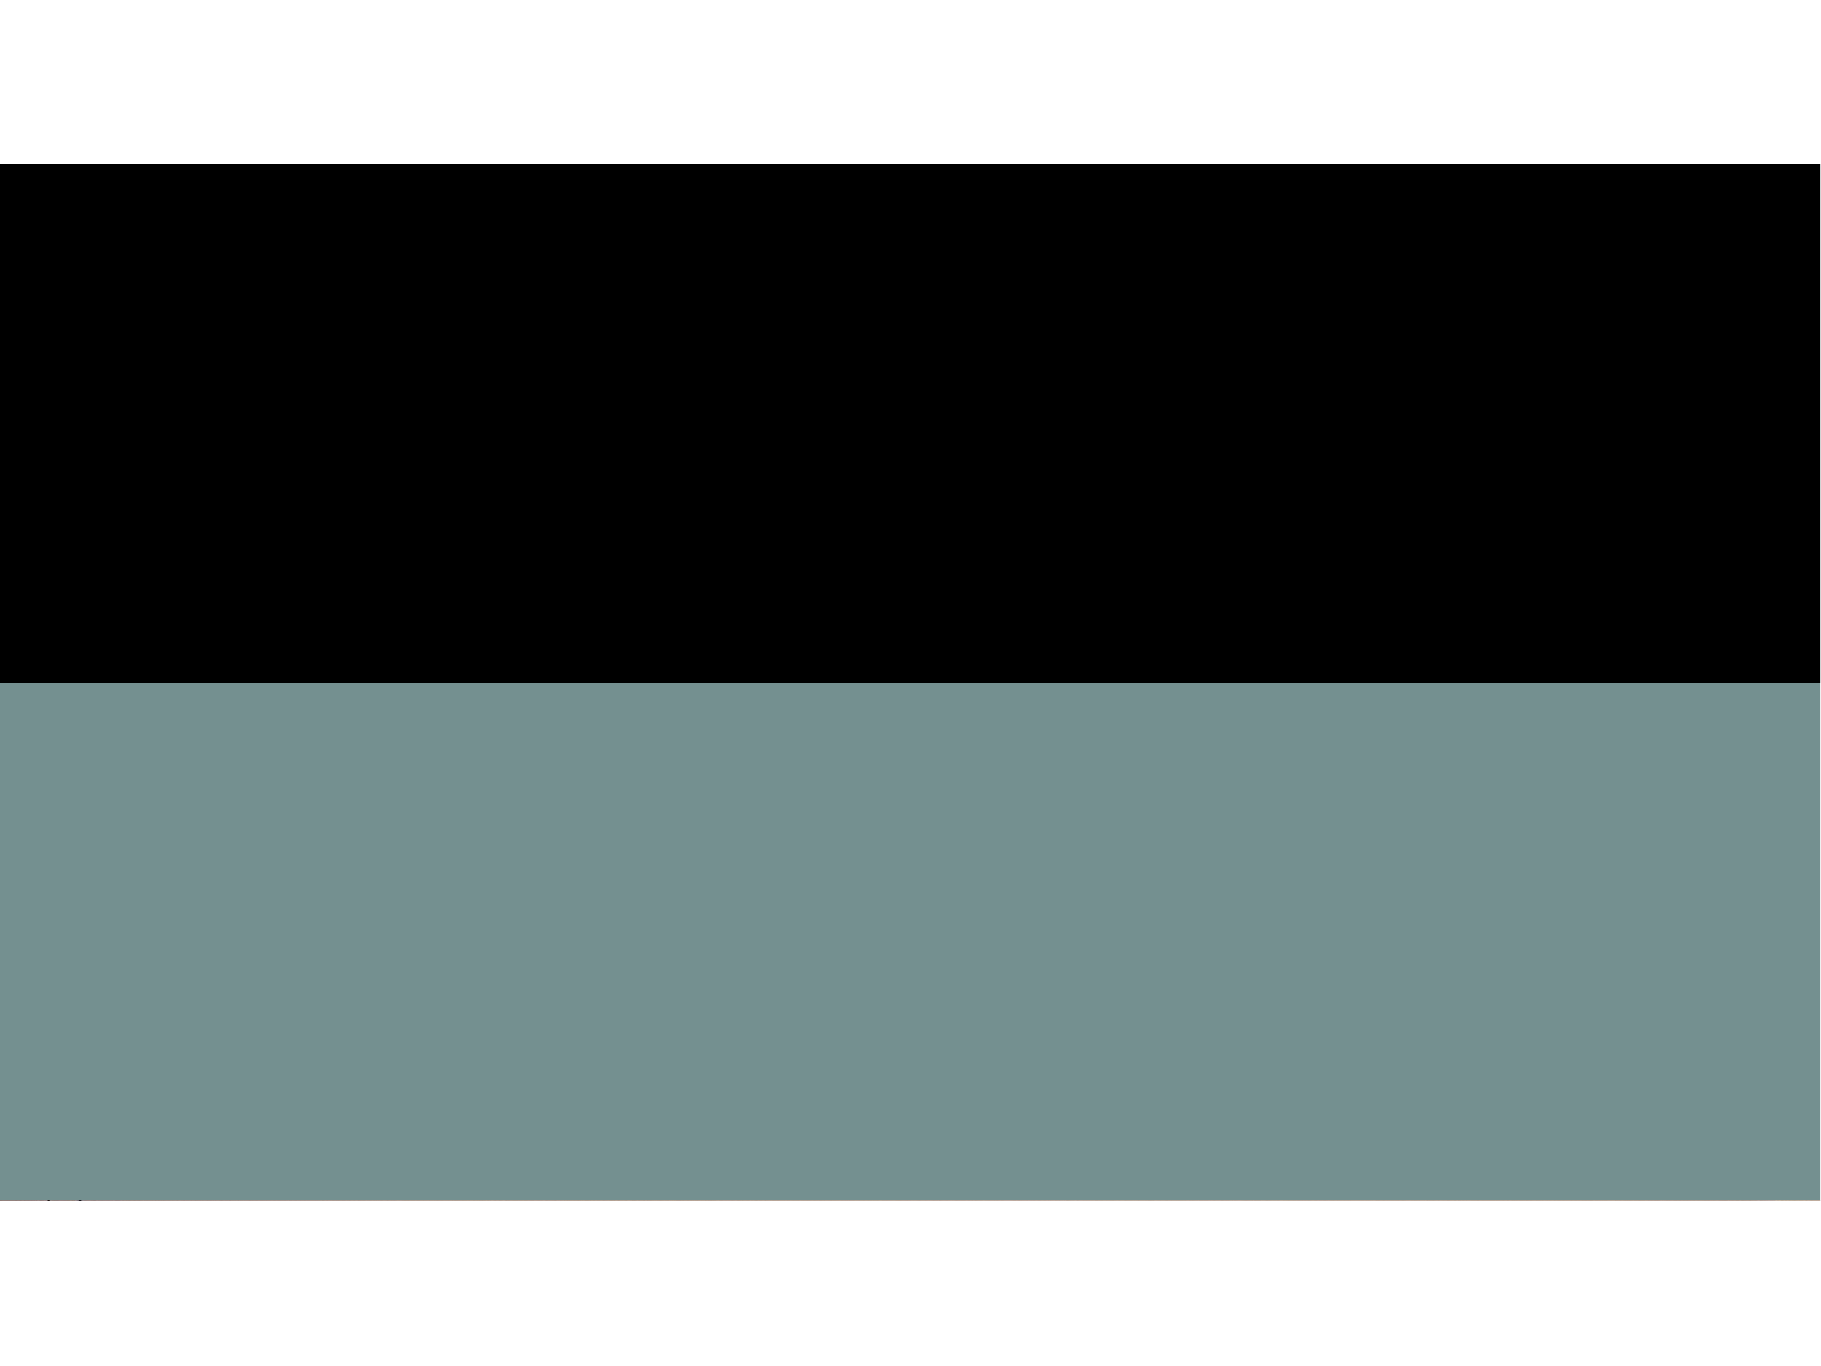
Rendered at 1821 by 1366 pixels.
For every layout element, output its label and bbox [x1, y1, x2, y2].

text_box [0, 164, 1821, 683]
picture [0, 683, 1821, 1201]
